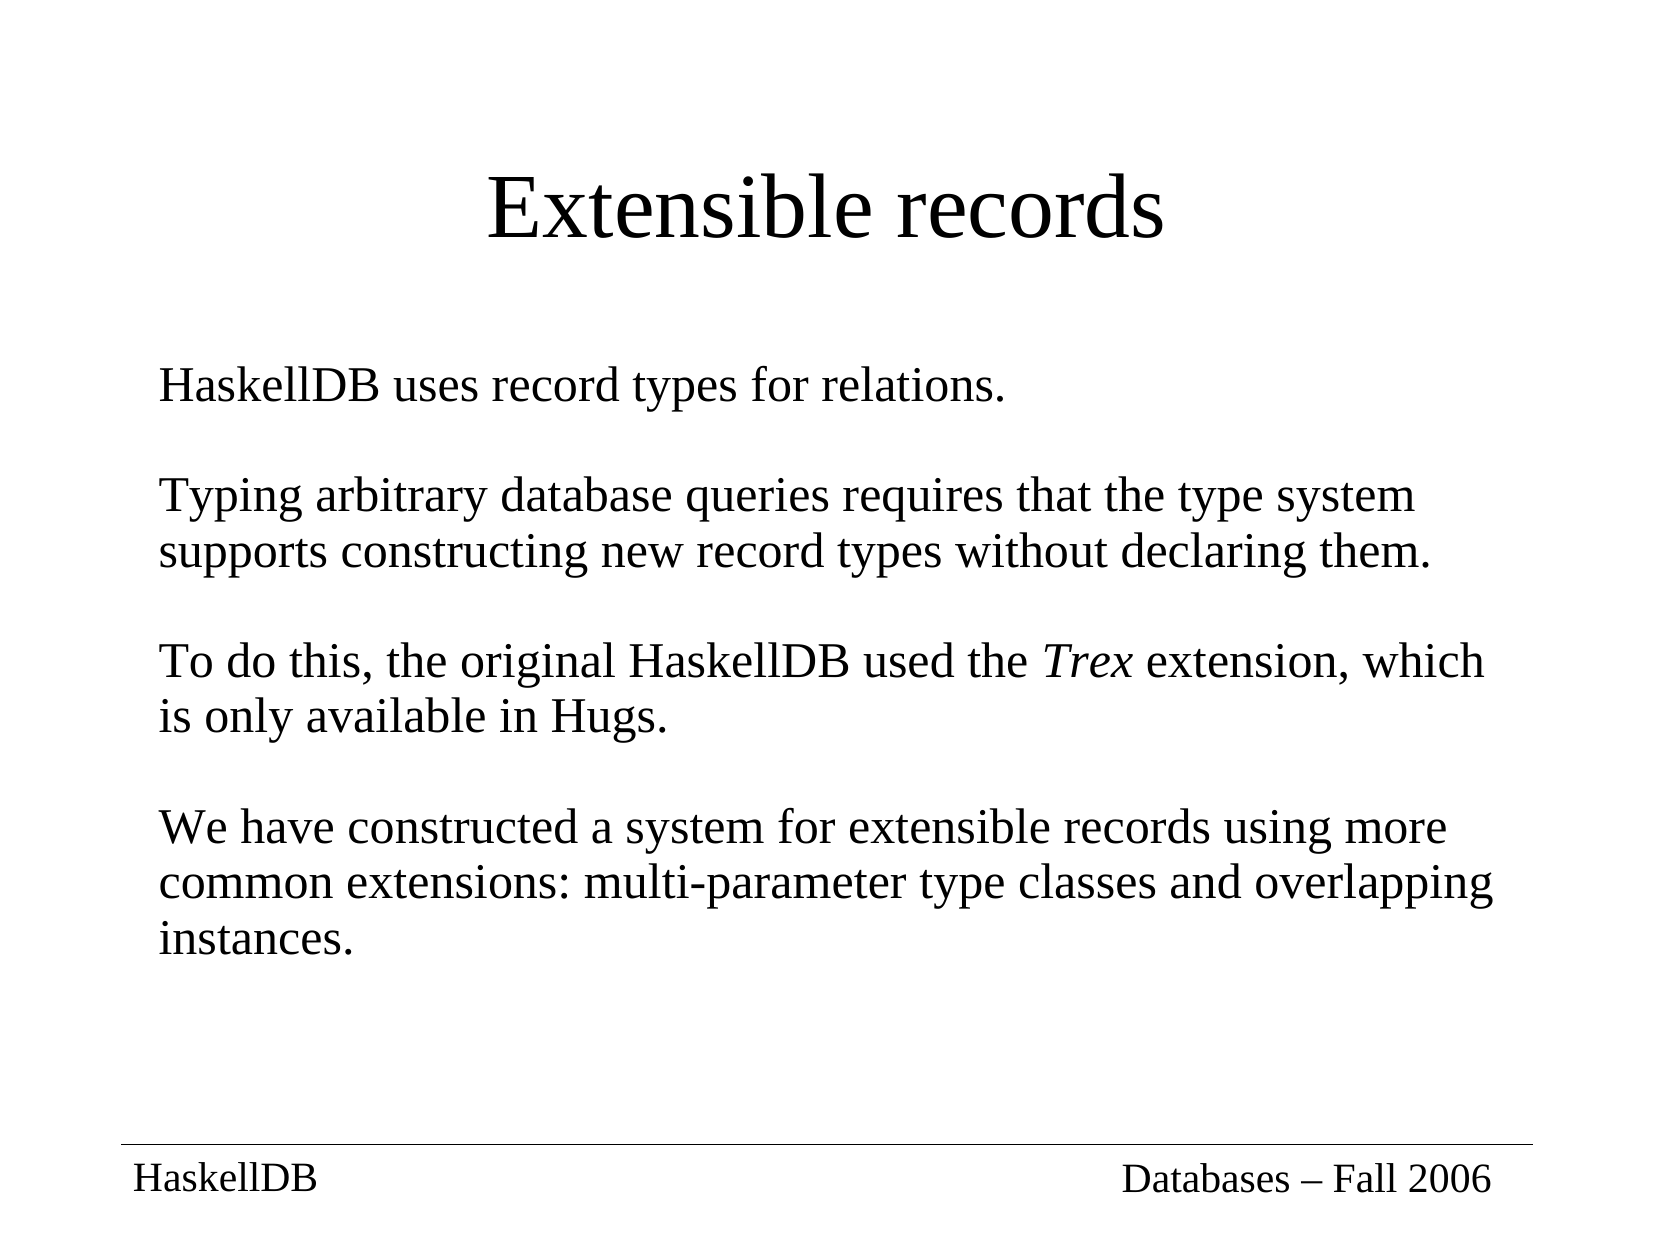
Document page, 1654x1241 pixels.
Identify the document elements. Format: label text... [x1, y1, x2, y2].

title Extensible records [121, 102, 1534, 311]
text_box HaskellDB uses record types for relations. Typing arbitrary database queries requires that the type system supports constructing new record types without declaring them. To do this, the original HaskellDB used the Trex extension, which is only available in Hugs. We have constructed a system for extensible records using more common extensions: multi-parameter type classes and overlapping instances. [158, 356, 1495, 1036]
